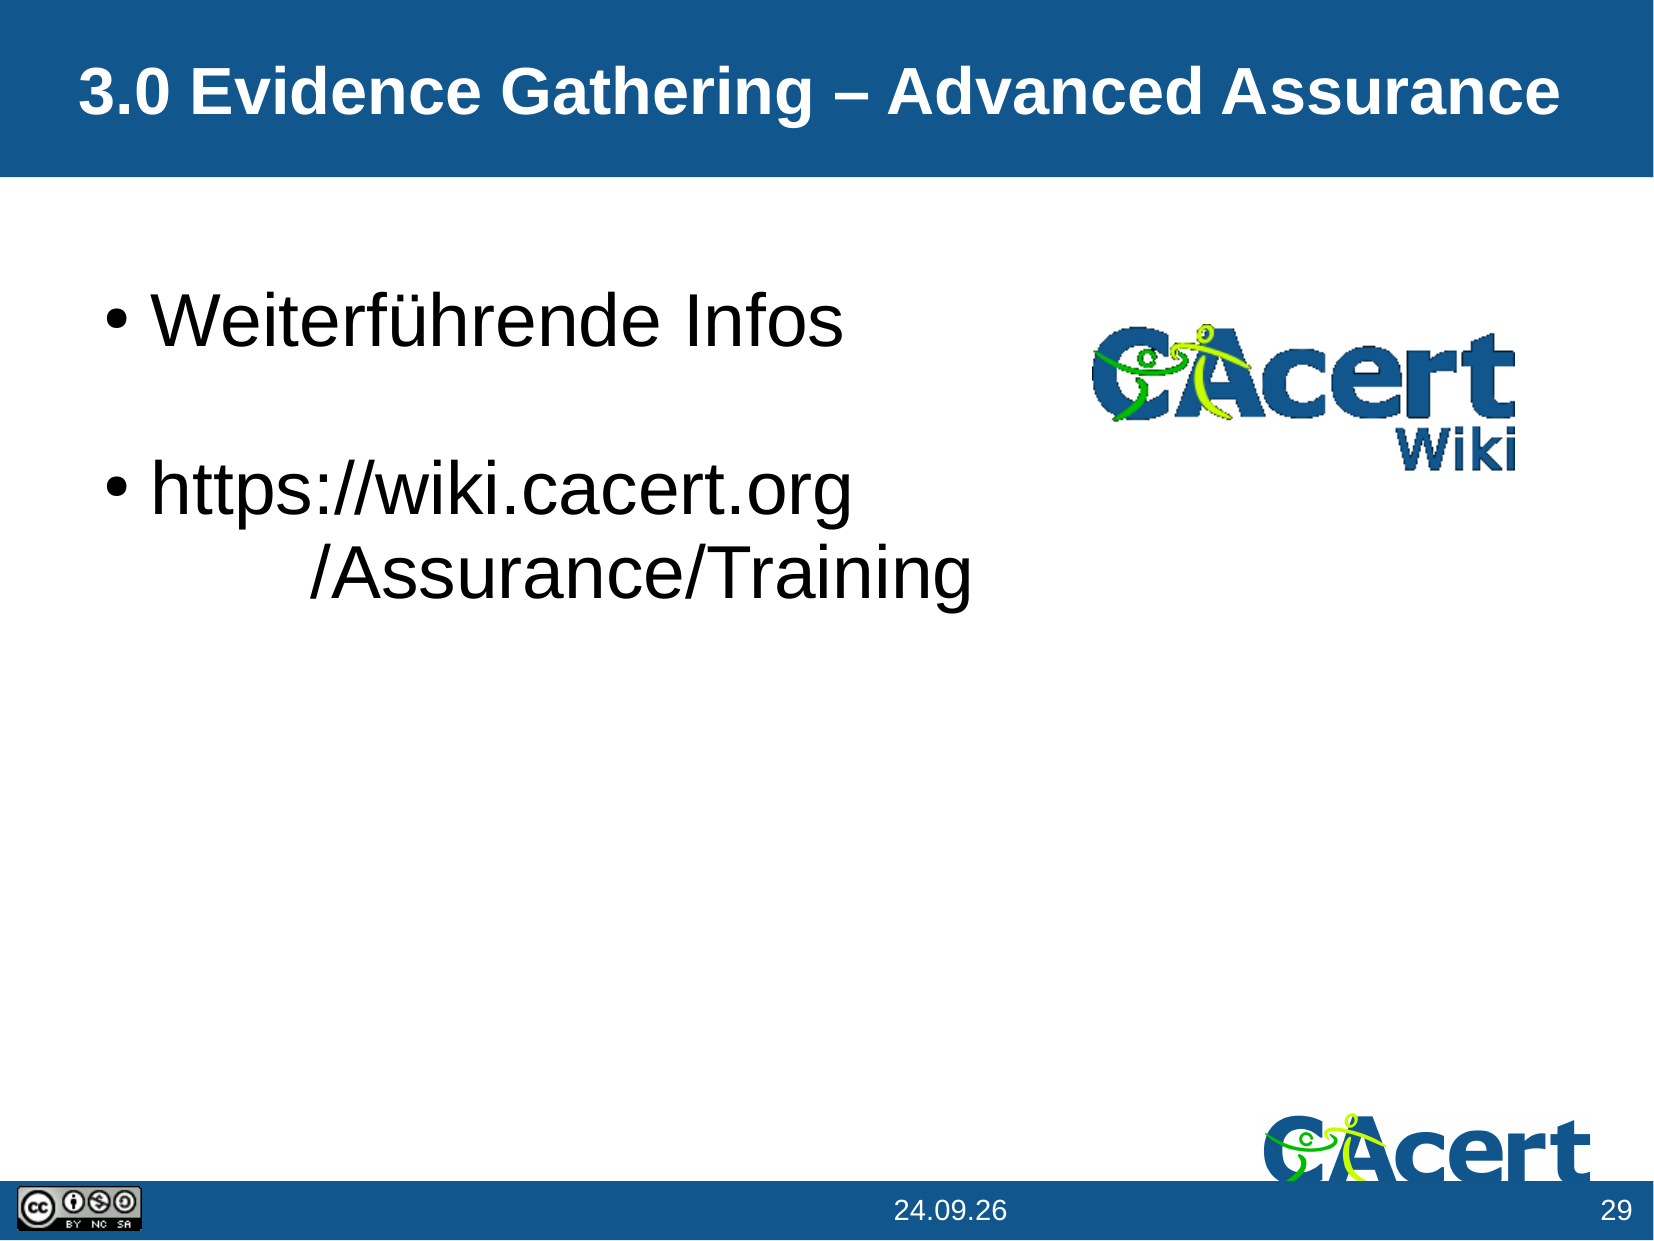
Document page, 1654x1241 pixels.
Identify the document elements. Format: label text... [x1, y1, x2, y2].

title 3.0 Evidence Gathering – Advanced Assurance [76, 17, 1565, 166]
text_box Weiterführende Infos https://wiki.cacert.org /Assurance/Training [88, 270, 991, 706]
picture [1263, 1112, 1591, 1181]
picture [1092, 324, 1515, 474]
picture [17, 1186, 142, 1231]
